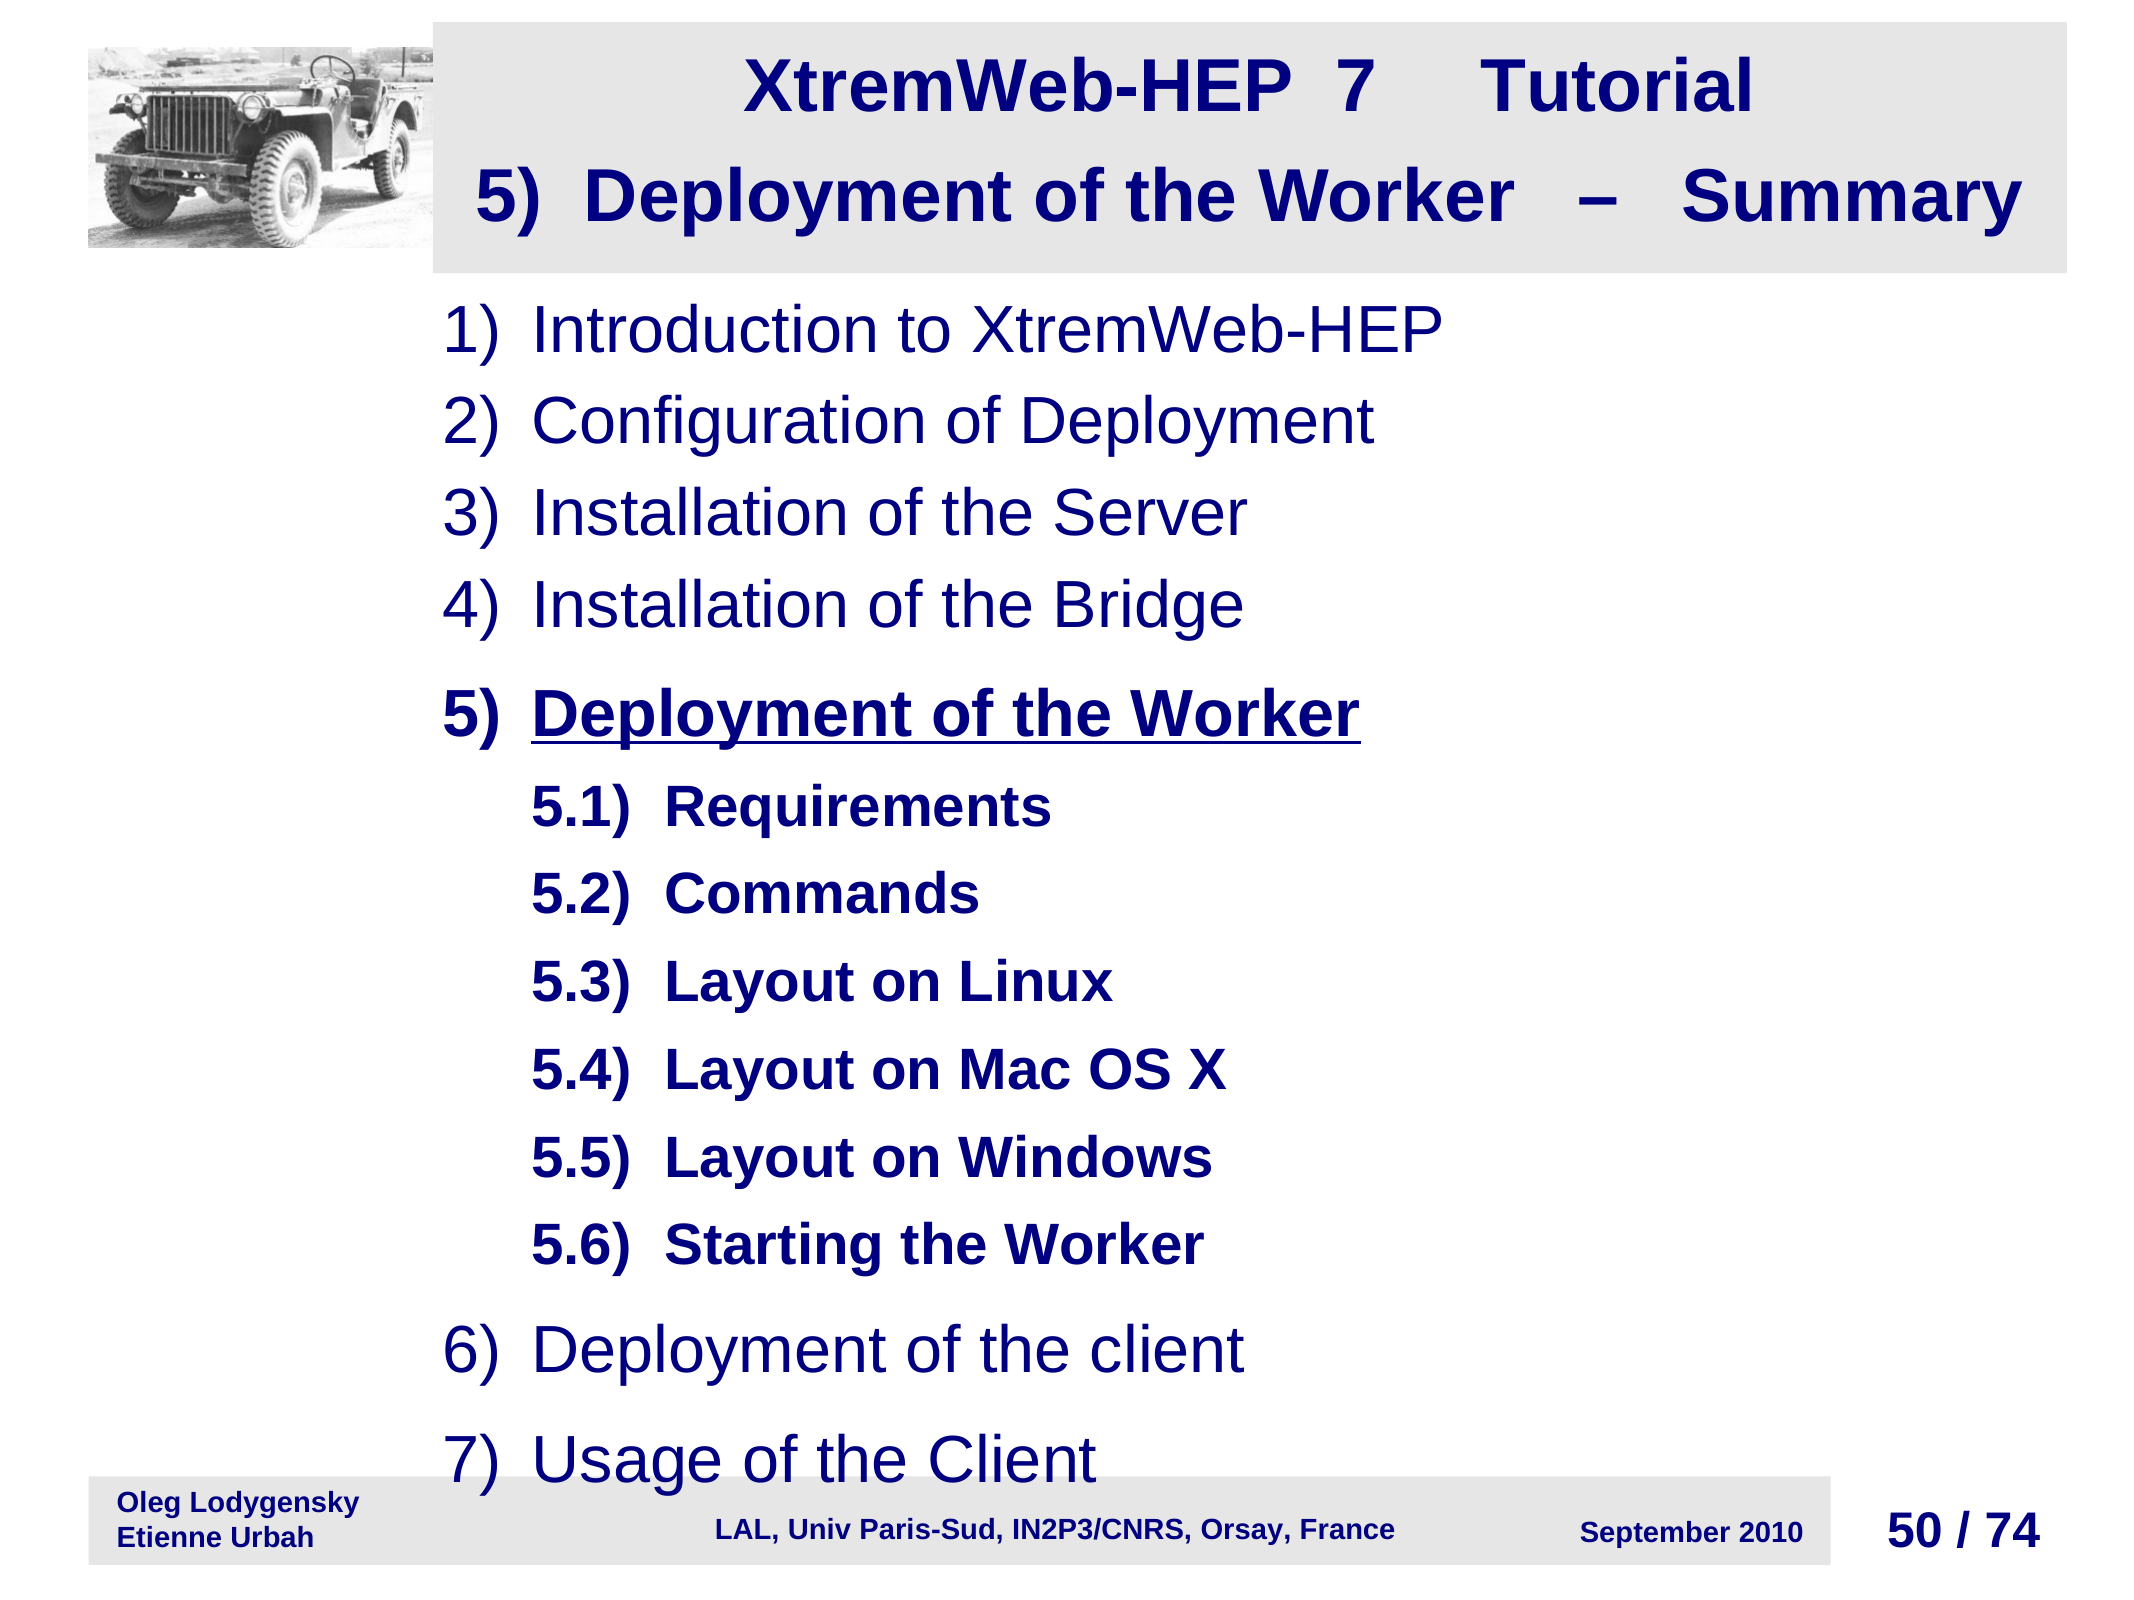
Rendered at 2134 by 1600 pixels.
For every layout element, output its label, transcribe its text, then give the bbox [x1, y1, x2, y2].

text_box Introduction to XtremWeb-HEP Configuration of Deployment Installation of the Server Installation of the Bridge Deployment of the Worker Requirements Commands Layout on Linux Layout on Mac OS X Layout on Windows Starting the Worker Deployment of the client Usage of the Client [442, 285, 1920, 1388]
picture [88, 47, 433, 248]
title 5) Deployment of the Worker – Summary [442, 118, 2067, 266]
